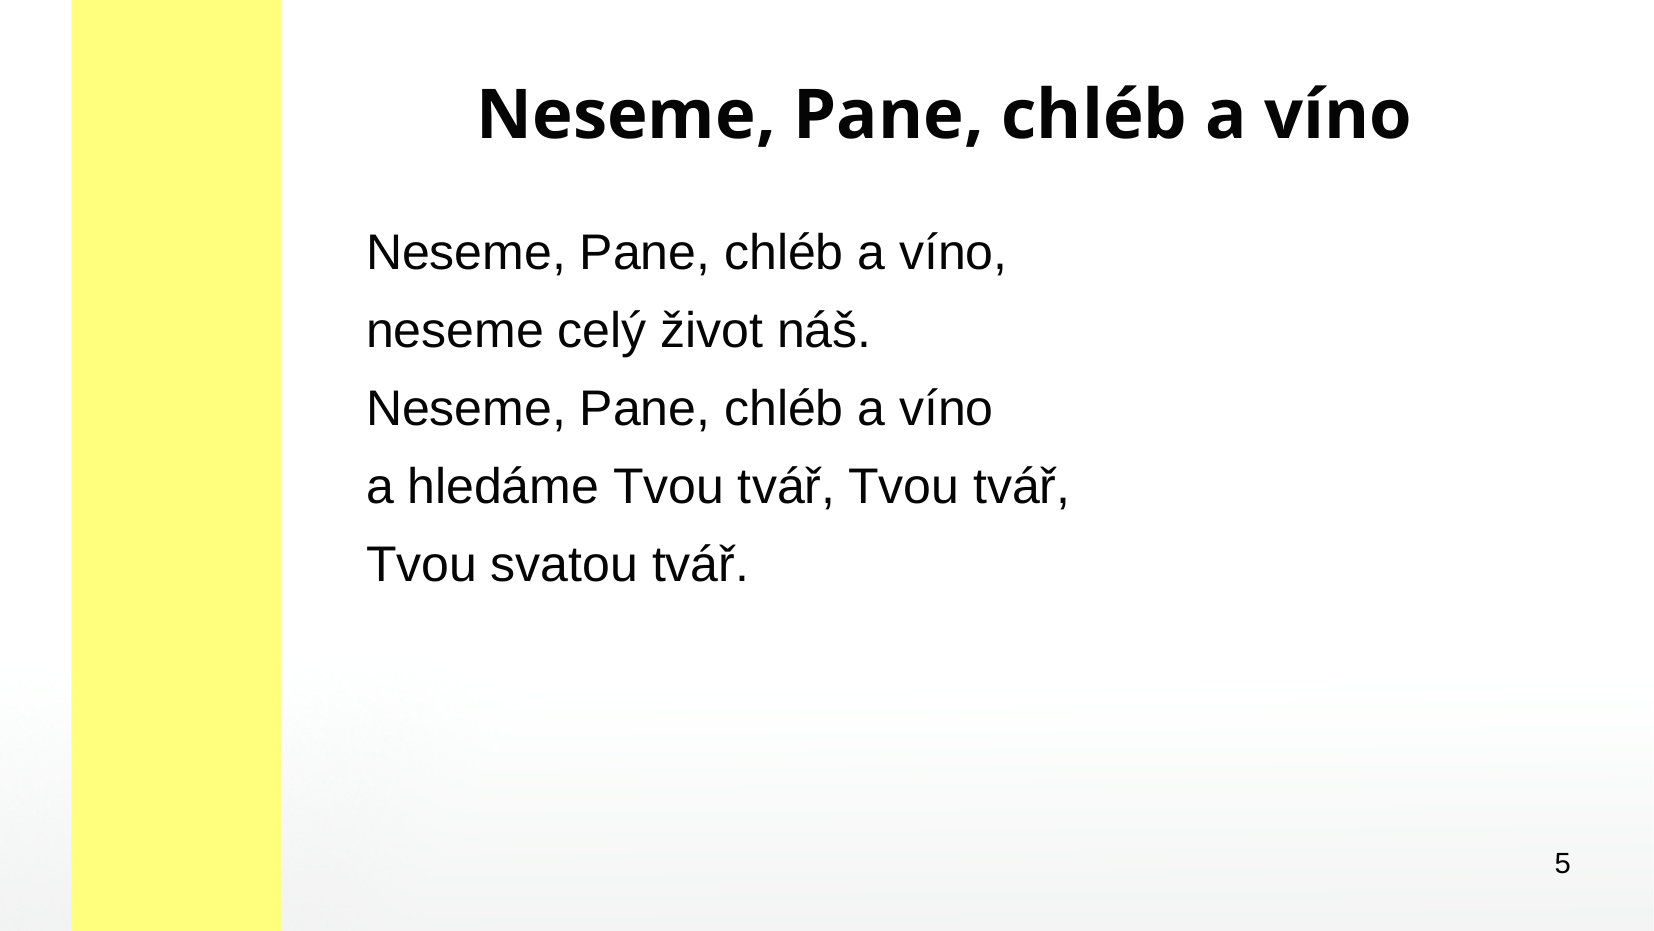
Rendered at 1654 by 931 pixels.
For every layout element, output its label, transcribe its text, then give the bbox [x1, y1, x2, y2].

list Neseme, Pane, chléb a víno, neseme celý život náš. Neseme, Pane, chléb a víno a hledáme Tvou tvář, Tvou tvář, Tvou svatou tvář. [295, 224, 1595, 764]
title Neseme, Pane, chléb a víno [295, 35, 1595, 189]
picture [0, 0, 1654, 931]
